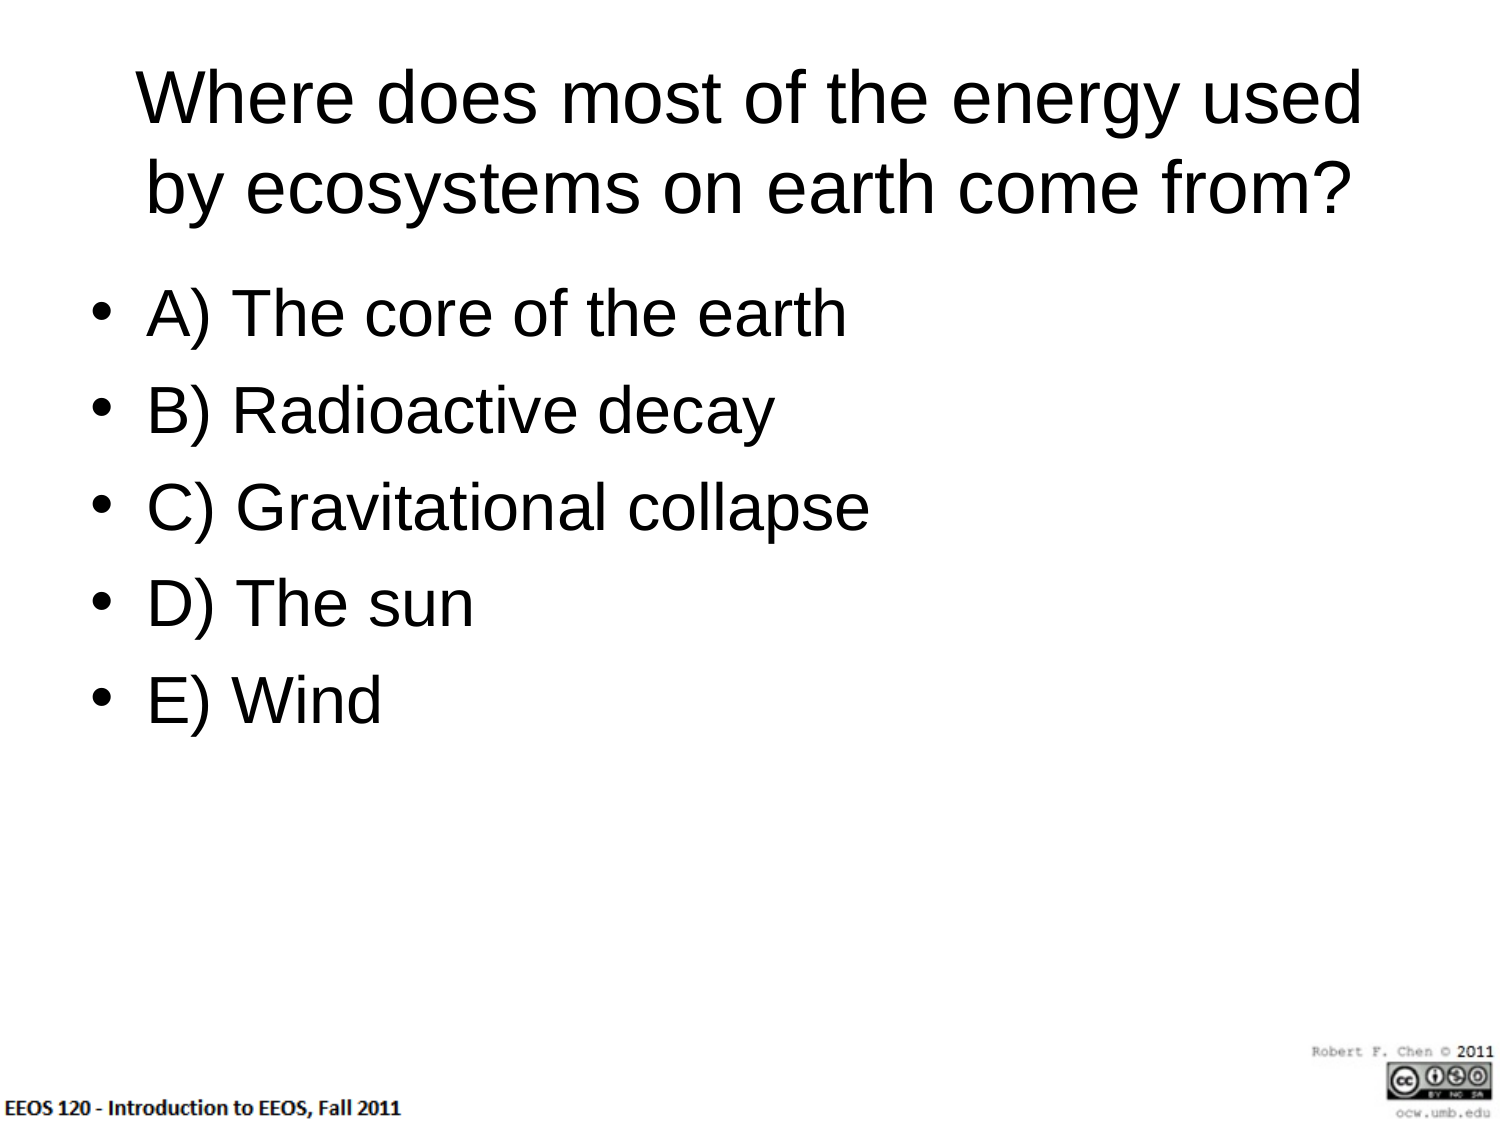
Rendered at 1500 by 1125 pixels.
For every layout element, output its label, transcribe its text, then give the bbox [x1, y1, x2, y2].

list A) The core of the earth B) Radioactive decay C) Gravitational collapse D) The sun E) Wind [75, 262, 1426, 1006]
picture [0, 1090, 406, 1125]
picture [1306, 1040, 1500, 1125]
title Where does most of the energy used by ecosystems on earth come from? [75, 41, 1426, 237]
